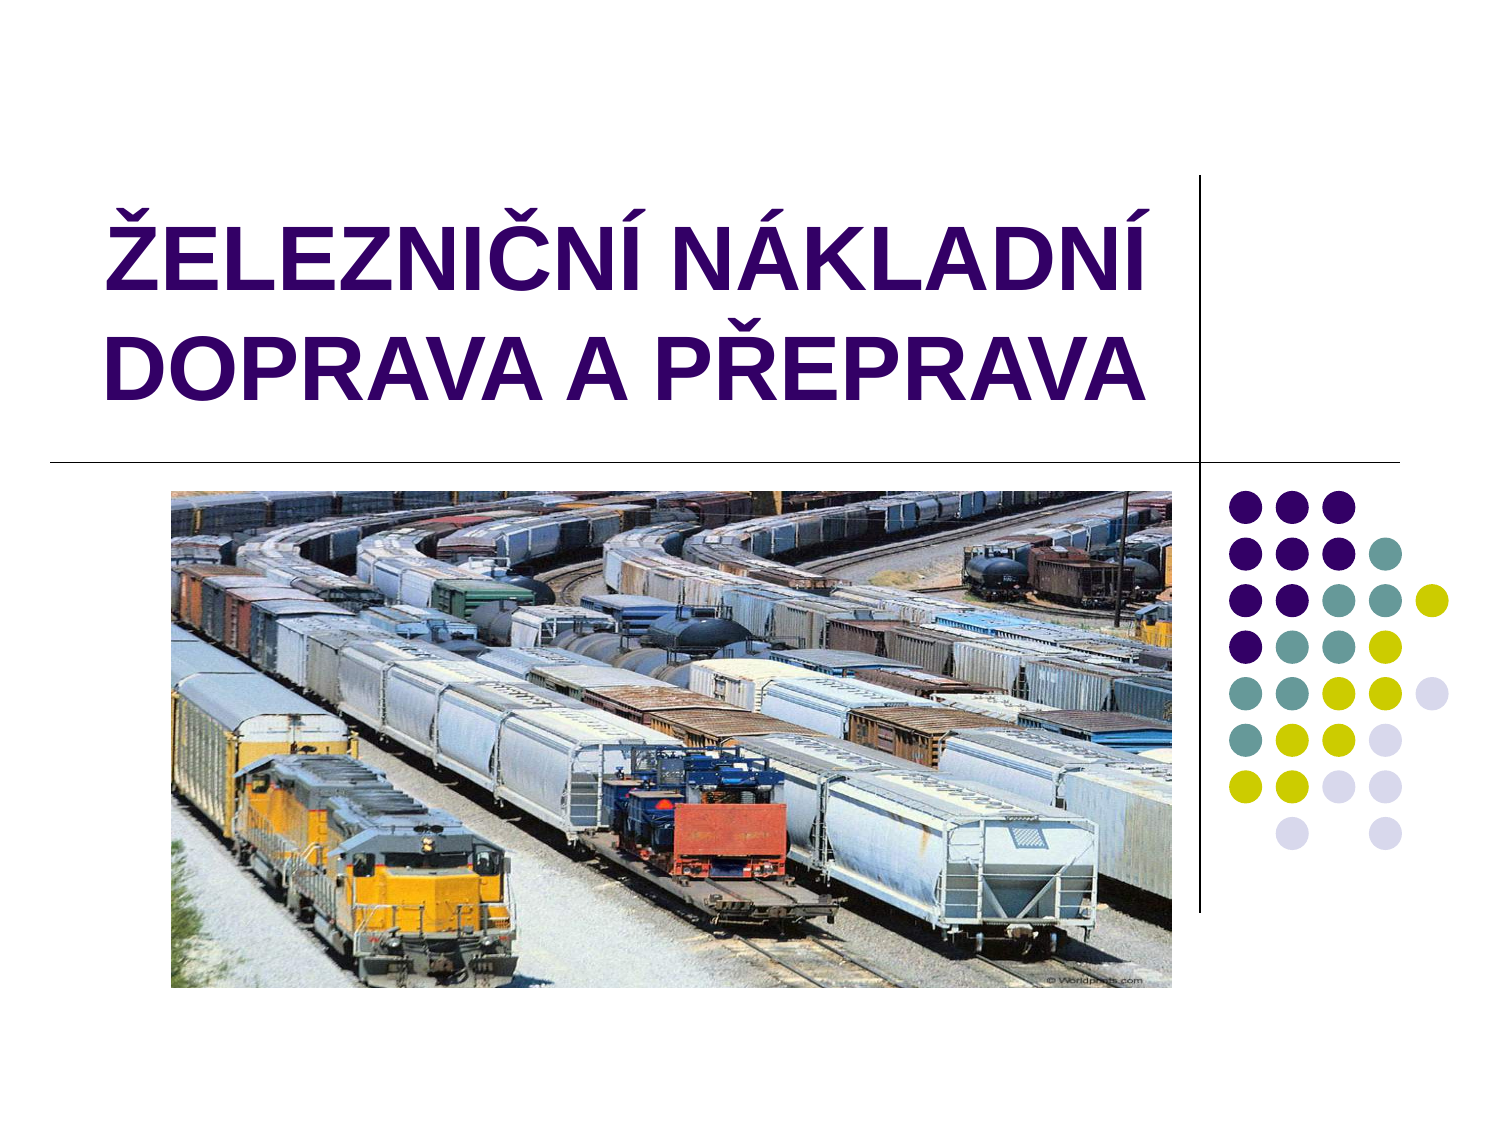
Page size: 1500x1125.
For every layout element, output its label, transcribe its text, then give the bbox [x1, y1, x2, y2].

picture [171, 491, 1172, 988]
title ŽELEZNIČNÍ NÁKLADNÍ DOPRAVA A PŘEPRAVA [51, 76, 1165, 427]
